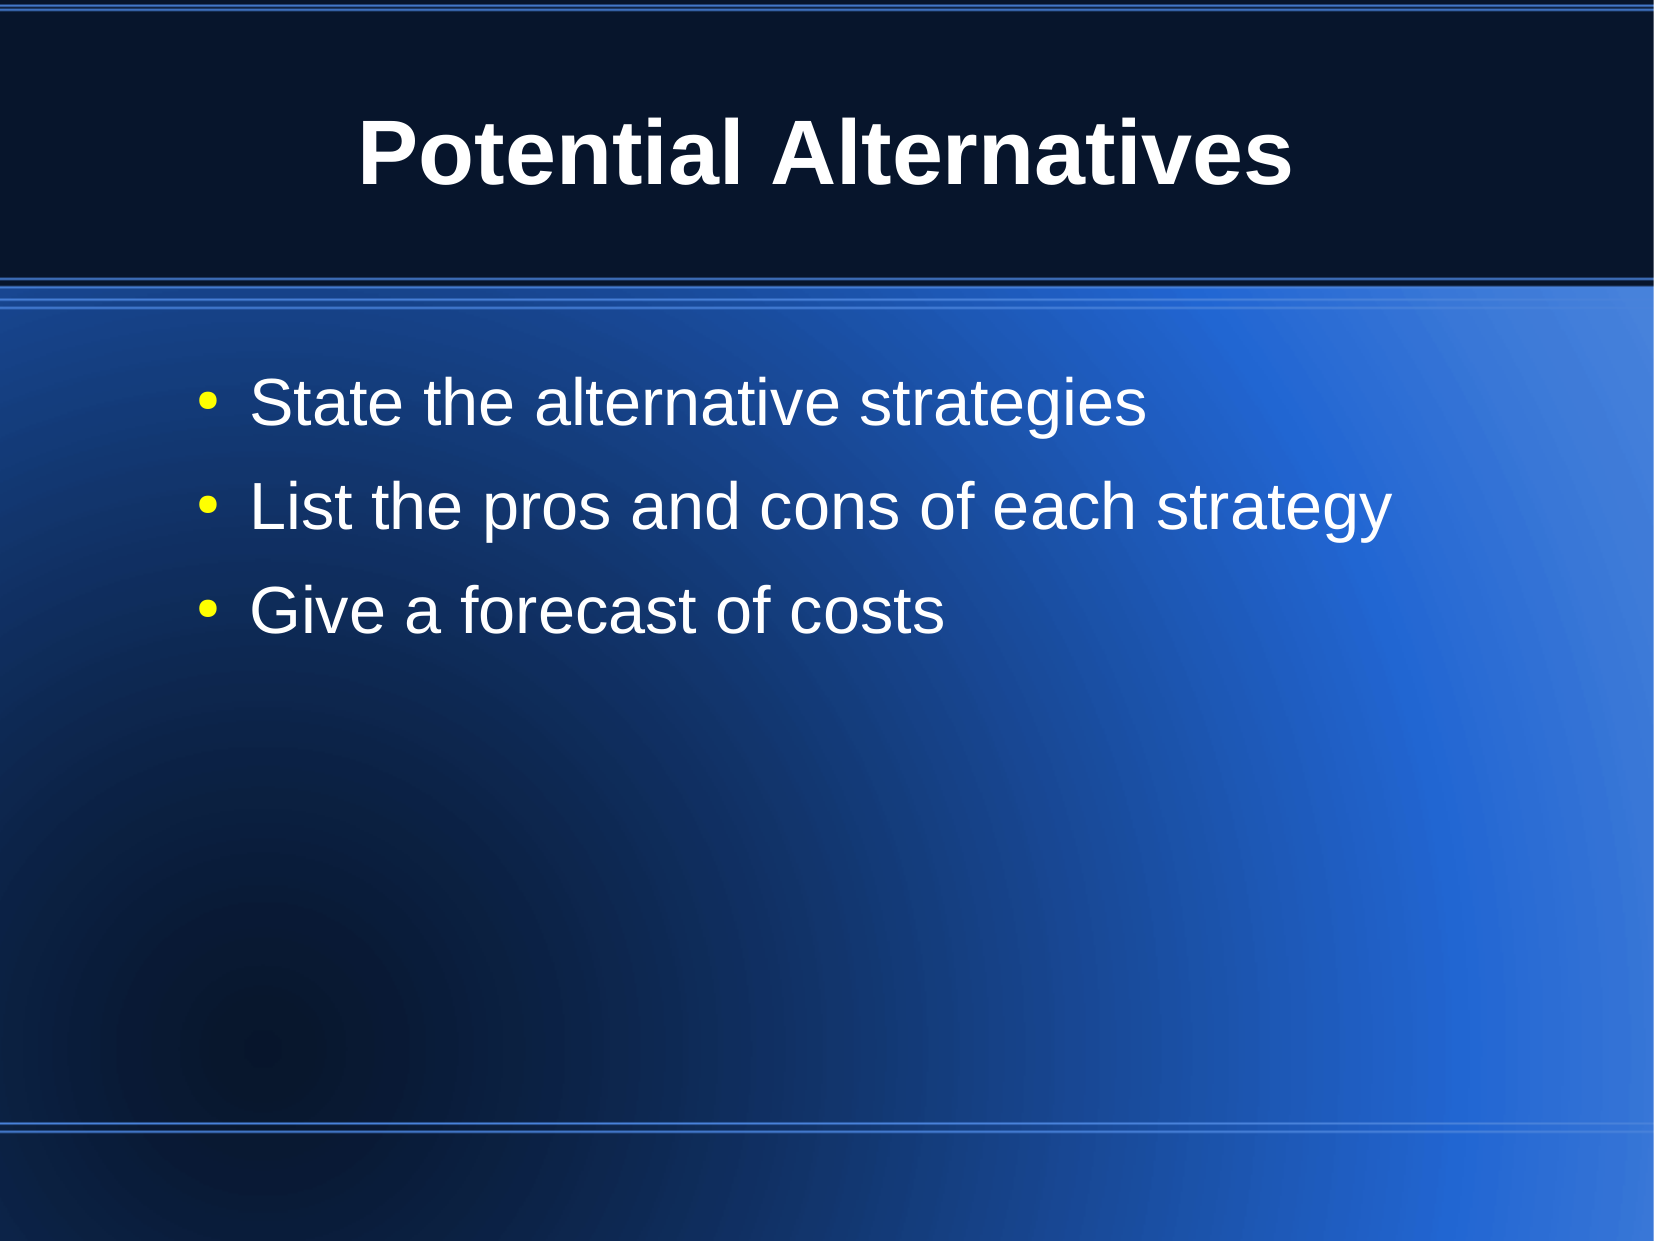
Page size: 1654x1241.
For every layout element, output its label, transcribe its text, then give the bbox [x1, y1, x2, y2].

picture [0, 0, 1654, 1241]
list State the alternative strategies List the pros and cons of each strategy Give a forecast of costs [178, 364, 1570, 1147]
title Potential Alternatives [82, 49, 1571, 257]
